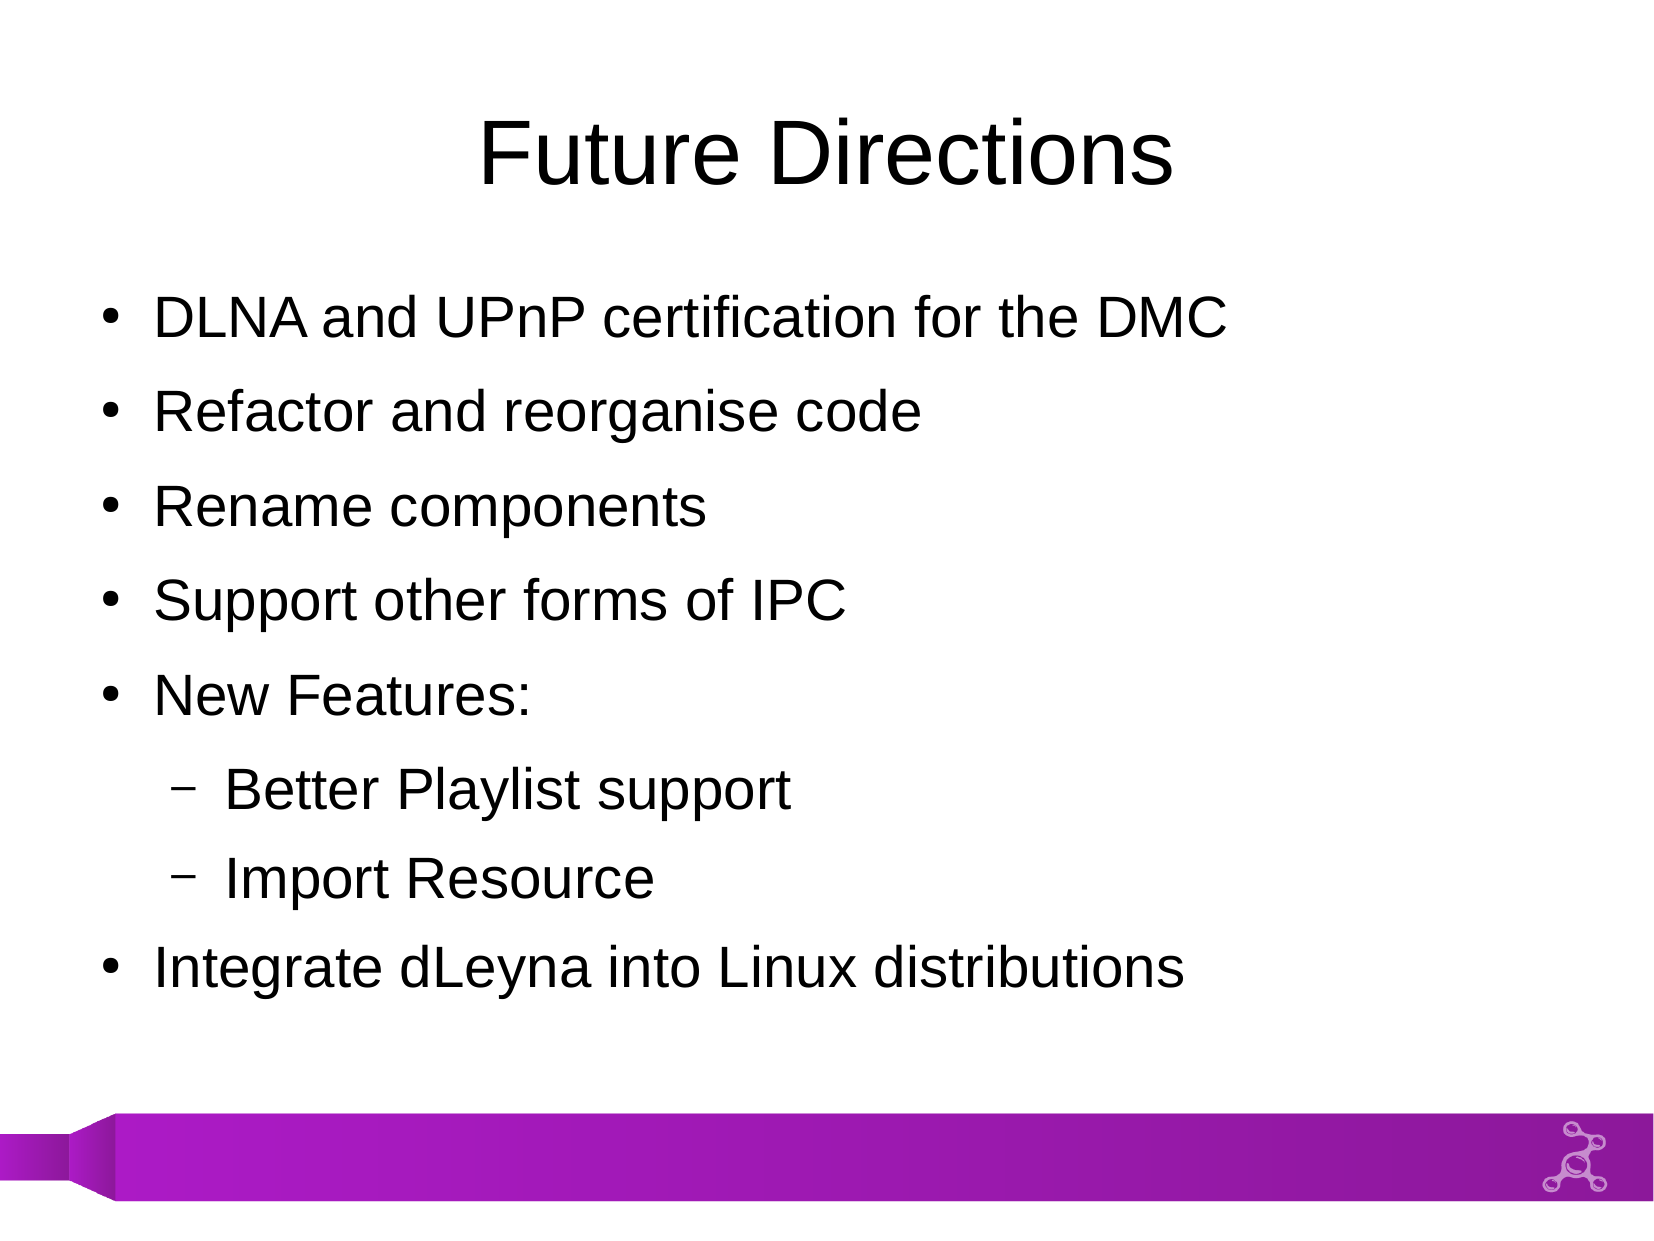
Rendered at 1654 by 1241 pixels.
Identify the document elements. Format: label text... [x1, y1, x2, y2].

title Future Directions [82, 49, 1571, 257]
list DLNA and UPnP certification for the DMC Refactor and reorganise code Rename components Support other forms of IPC New Features: Better Playlist support Import Resource Integrate dLeyna into Linux distributions [82, 284, 1538, 374]
picture [0, 374, 1654, 1220]
